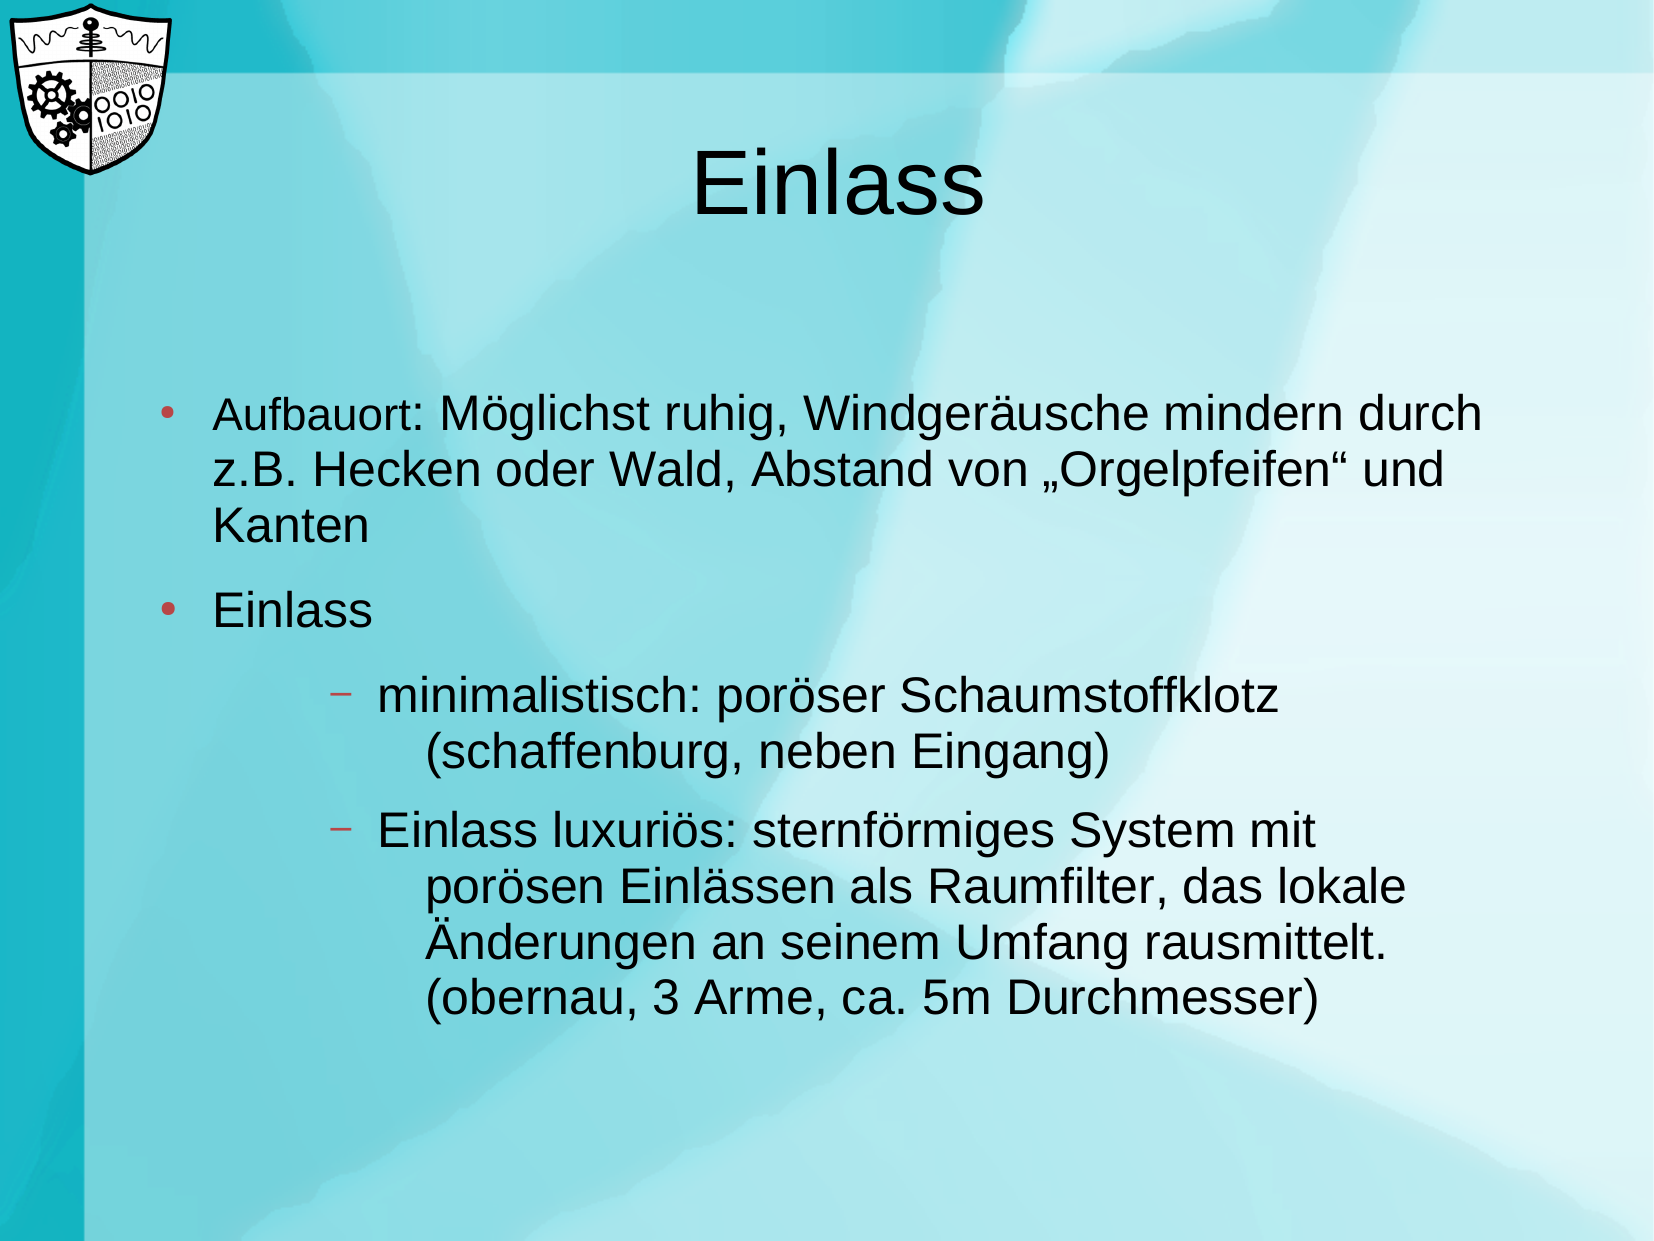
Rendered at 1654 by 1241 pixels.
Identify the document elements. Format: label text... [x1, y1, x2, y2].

list Aufbauort: Möglichst ruhig, Windgeräusche mindern durch z.B. Hecken oder Wald, Abstand von „Orgelpfeifen“ und Kanten Einlass minimalistisch: poröser Schaumstoffklotz (schaffenburg, neben Eingang) Einlass luxuriös: sternförmiges System mit porösen Einlässen als Raumfilter, das lokale Änderungen an seinem Umfang rausmittelt. (obernau, 3 Arme, ca. 5m Durchmesser) [141, 295, 1506, 1133]
title Einlass [94, 78, 1583, 287]
picture [0, 0, 1654, 1241]
